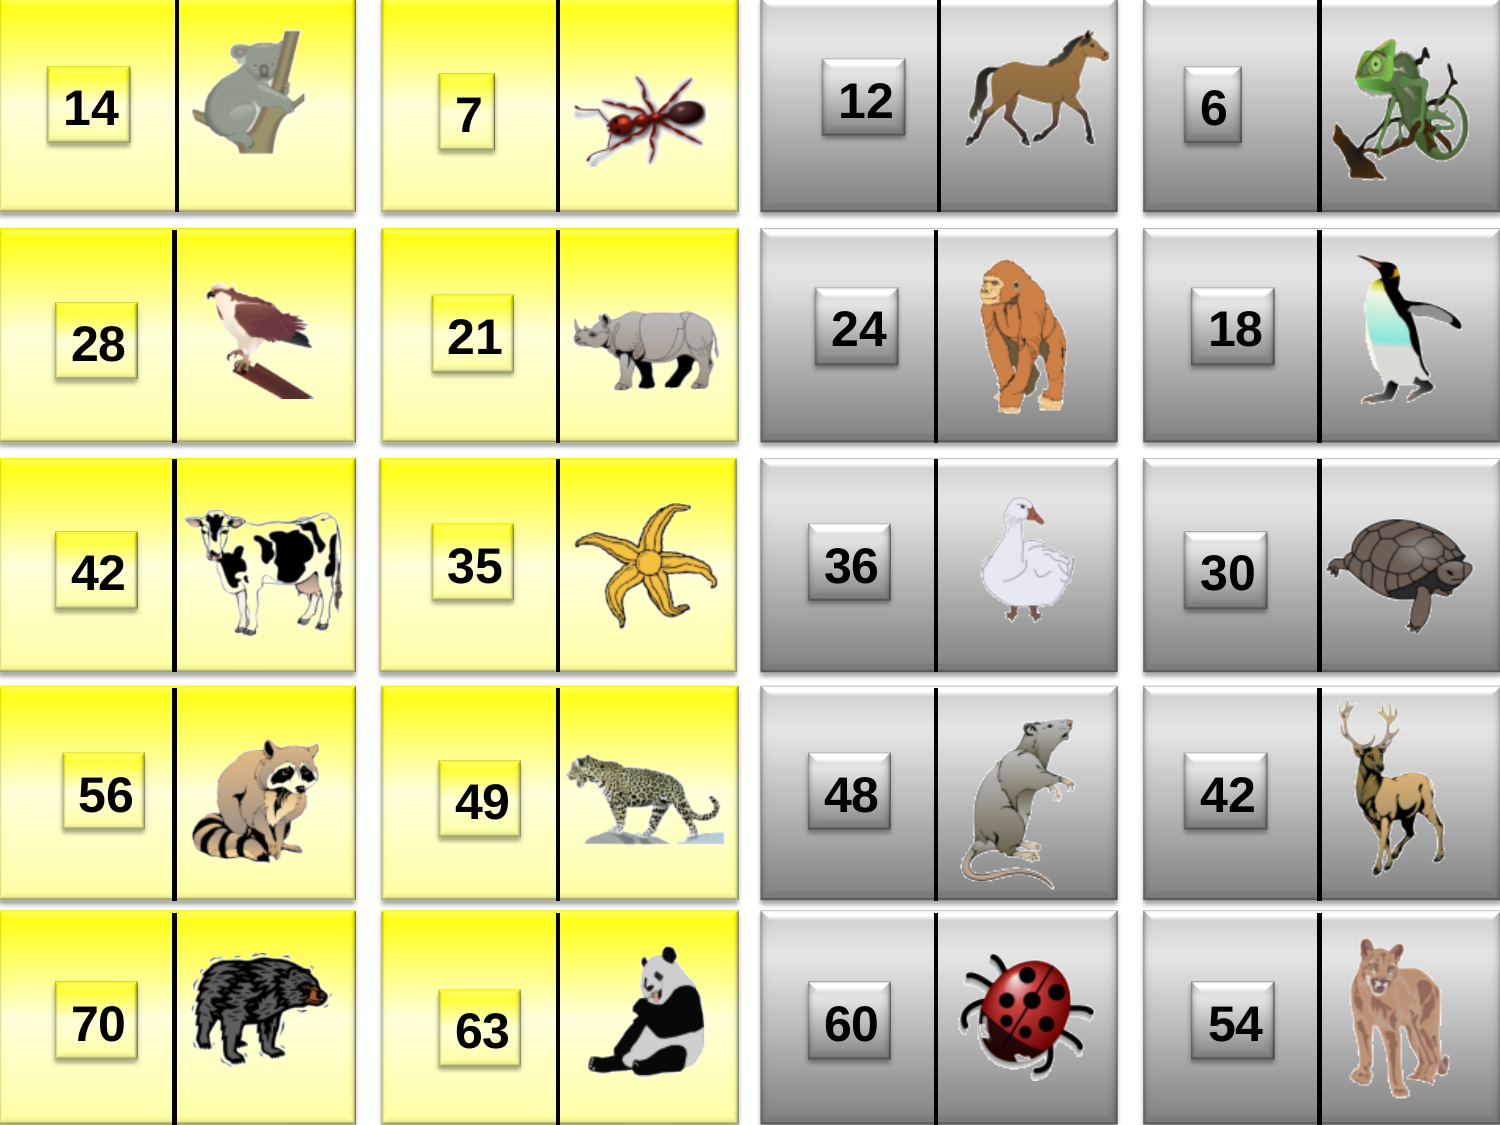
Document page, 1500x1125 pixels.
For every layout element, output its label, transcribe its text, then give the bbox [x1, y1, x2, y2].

text_box 60 [809, 983, 895, 1059]
text_box 12 [824, 60, 910, 136]
text_box 30 [1186, 533, 1272, 609]
text_box 48 [809, 754, 895, 830]
text_box 28 [56, 304, 142, 380]
text_box 21 [432, 296, 519, 373]
text_box 18 [1193, 289, 1279, 365]
picture [0, 0, 364, 1125]
picture [752, 0, 1126, 1125]
text_box 70 [56, 983, 142, 1059]
text_box 24 [816, 289, 903, 365]
text_box 54 [1193, 983, 1279, 1059]
picture [1135, 0, 1500, 1125]
text_box 14 [49, 67, 135, 144]
text_box 49 [440, 761, 526, 838]
text_box 42 [1186, 754, 1272, 830]
text_box 63 [440, 990, 526, 1067]
text_box 6 [1186, 67, 1244, 144]
text_box 56 [63, 754, 149, 830]
picture [371, 0, 747, 1125]
text_box 35 [432, 525, 519, 601]
text_box 36 [809, 525, 895, 601]
text_box 42 [56, 533, 142, 609]
text_box 7 [440, 75, 498, 151]
